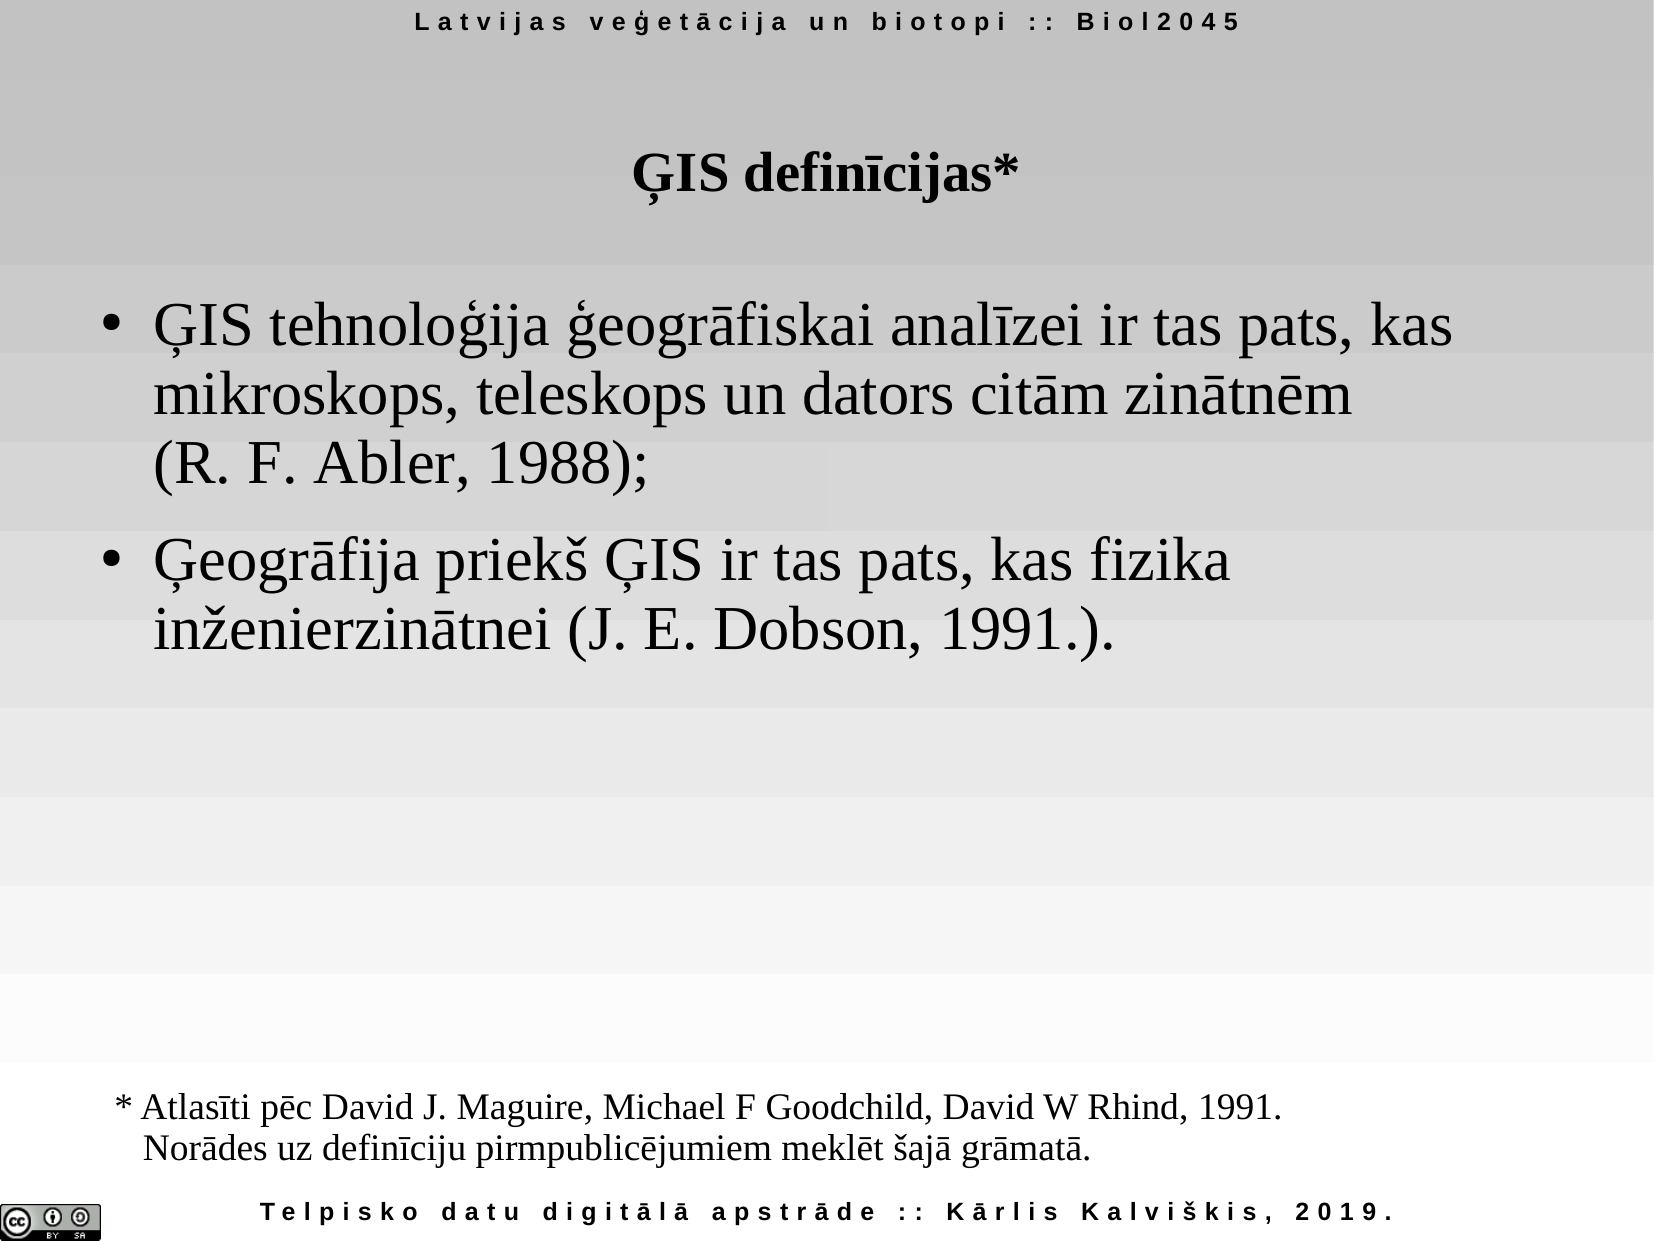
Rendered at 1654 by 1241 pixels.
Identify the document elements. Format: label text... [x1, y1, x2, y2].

title ĢIS definīcijas* [29, 49, 1625, 296]
picture [0, 0, 1654, 1241]
list ĢIS tehnoloģija ģeogrāfiskai analīzei ir tas pats, kas mikroskops, teleskops un dators citām zinātnēm (R. F. Abler, 1988); Ģeogrāfija priekš ĢIS ir tas pats, kas fizika inženierzinātnei (J. E. Dobson, 1991.). [82, 289, 1571, 1113]
text_box * Atlasīti pēc David J. Maguire, Michael F Goodchild, David W Rhind, 1991. Norādes uz definīciju pirmpublicējumiem meklēt šajā grāmatā. [99, 1078, 1299, 1177]
